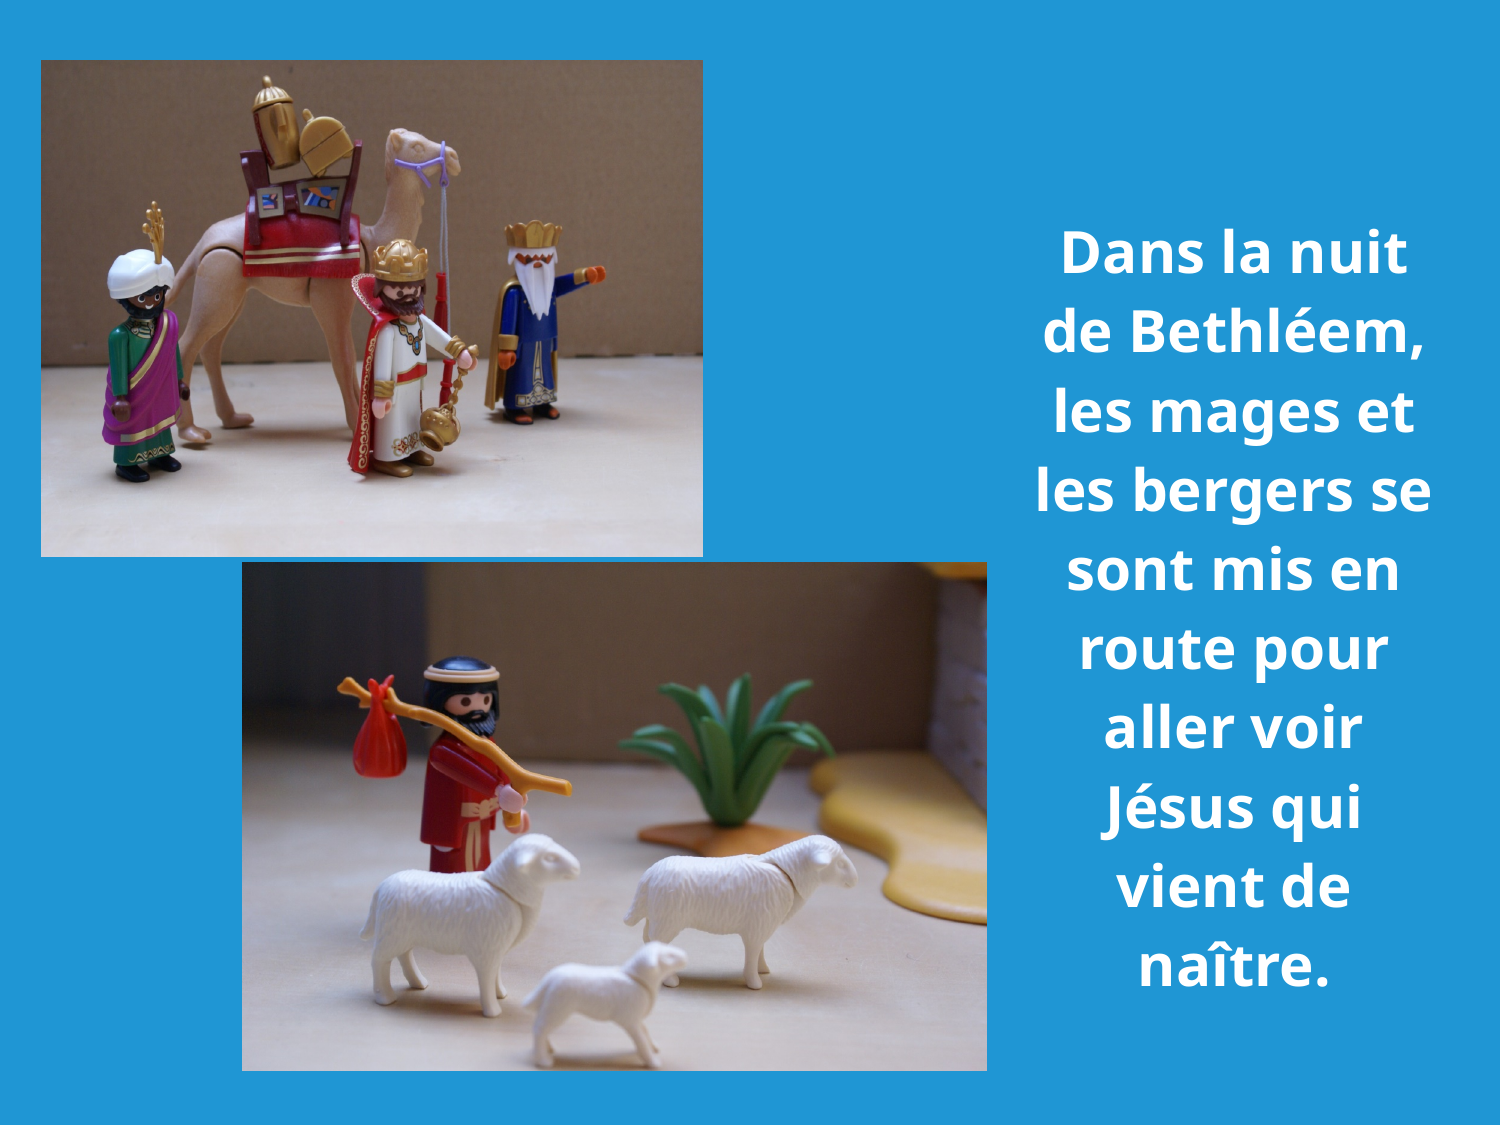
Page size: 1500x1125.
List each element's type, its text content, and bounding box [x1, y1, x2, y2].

picture [242, 562, 987, 1071]
text_box Dans la nuit de Bethléem, les mages et les bergers se sont mis en route pour aller voir Jésus qui vient de naître. [1009, 196, 1459, 1012]
picture [41, 60, 703, 557]
